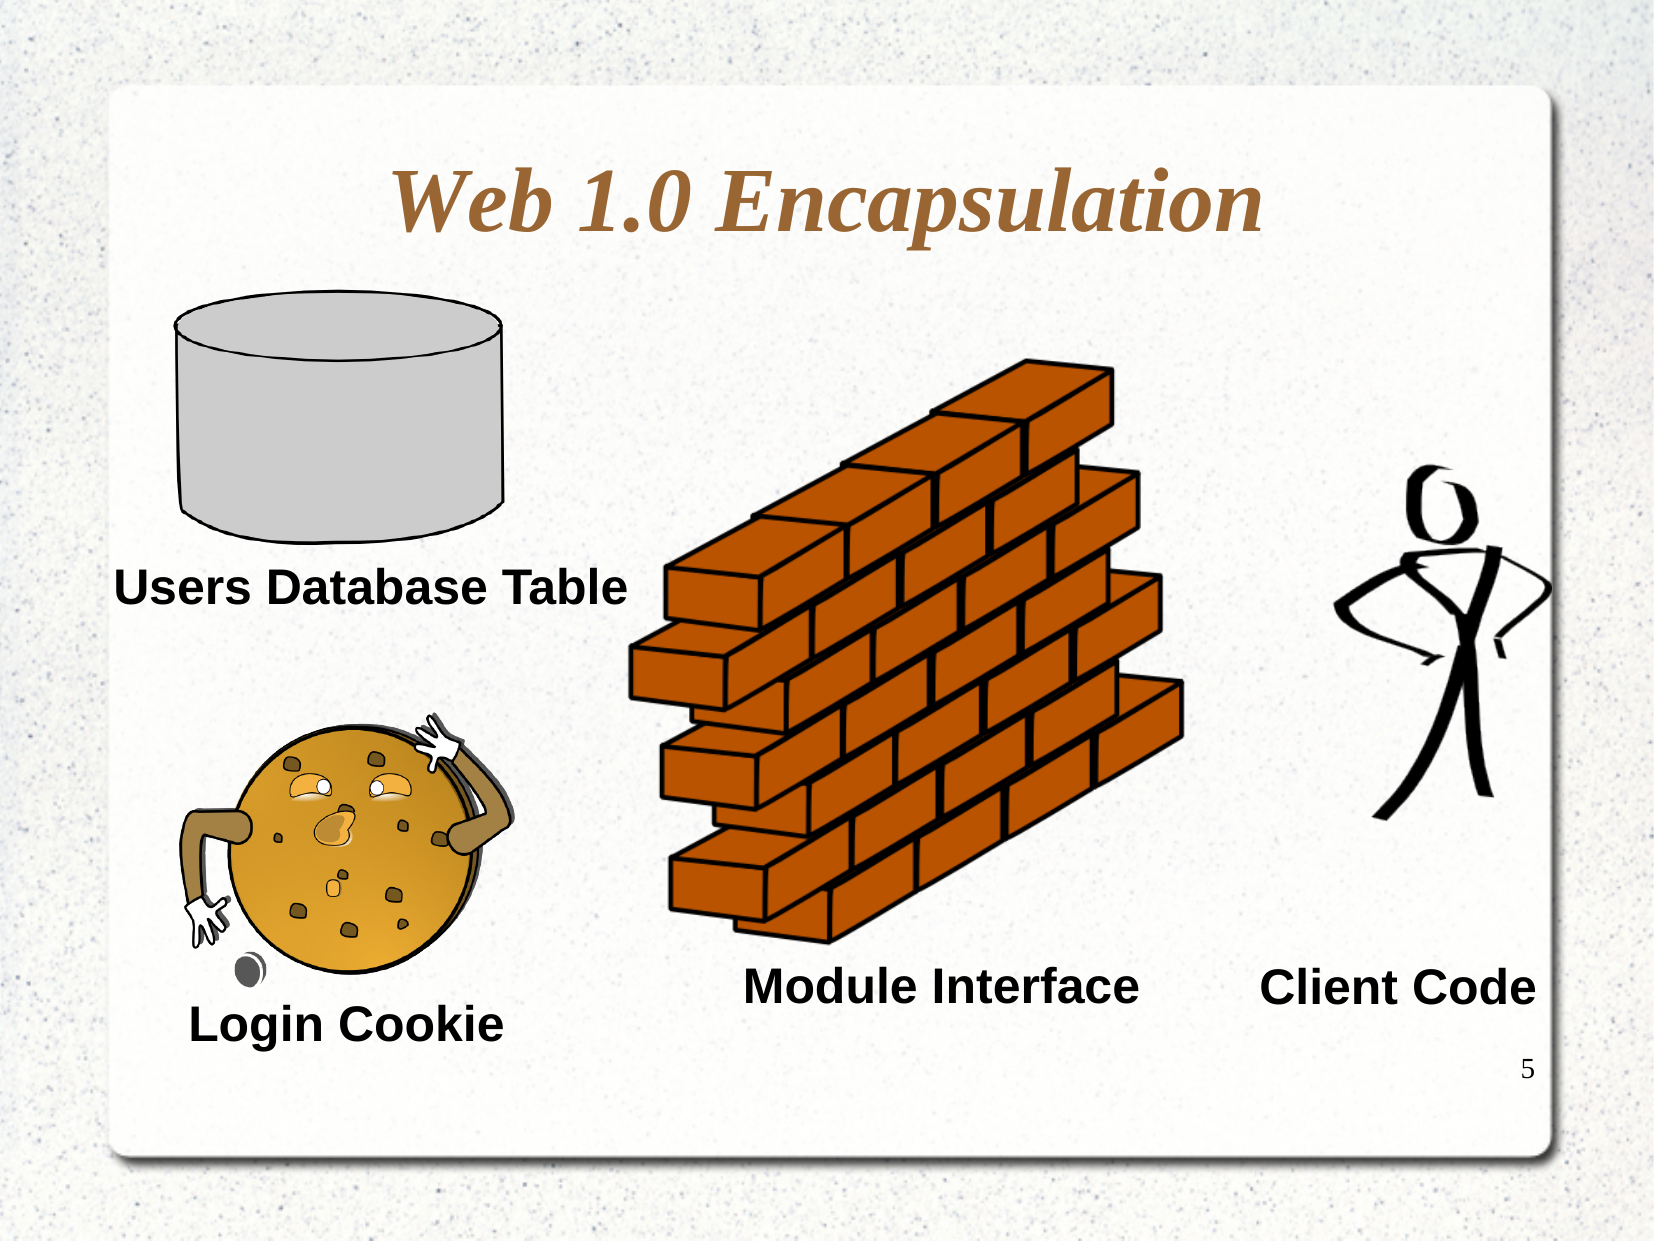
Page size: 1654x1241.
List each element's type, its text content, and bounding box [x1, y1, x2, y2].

text_box Module Interface [728, 951, 1179, 1031]
title Web 1.0 Encapsulation [118, 104, 1536, 297]
text_box Login Cookie [173, 988, 549, 1095]
text_box Client Code [1244, 951, 1583, 1031]
picture [0, 0, 1654, 1241]
text_box Users Database Table [98, 551, 662, 658]
